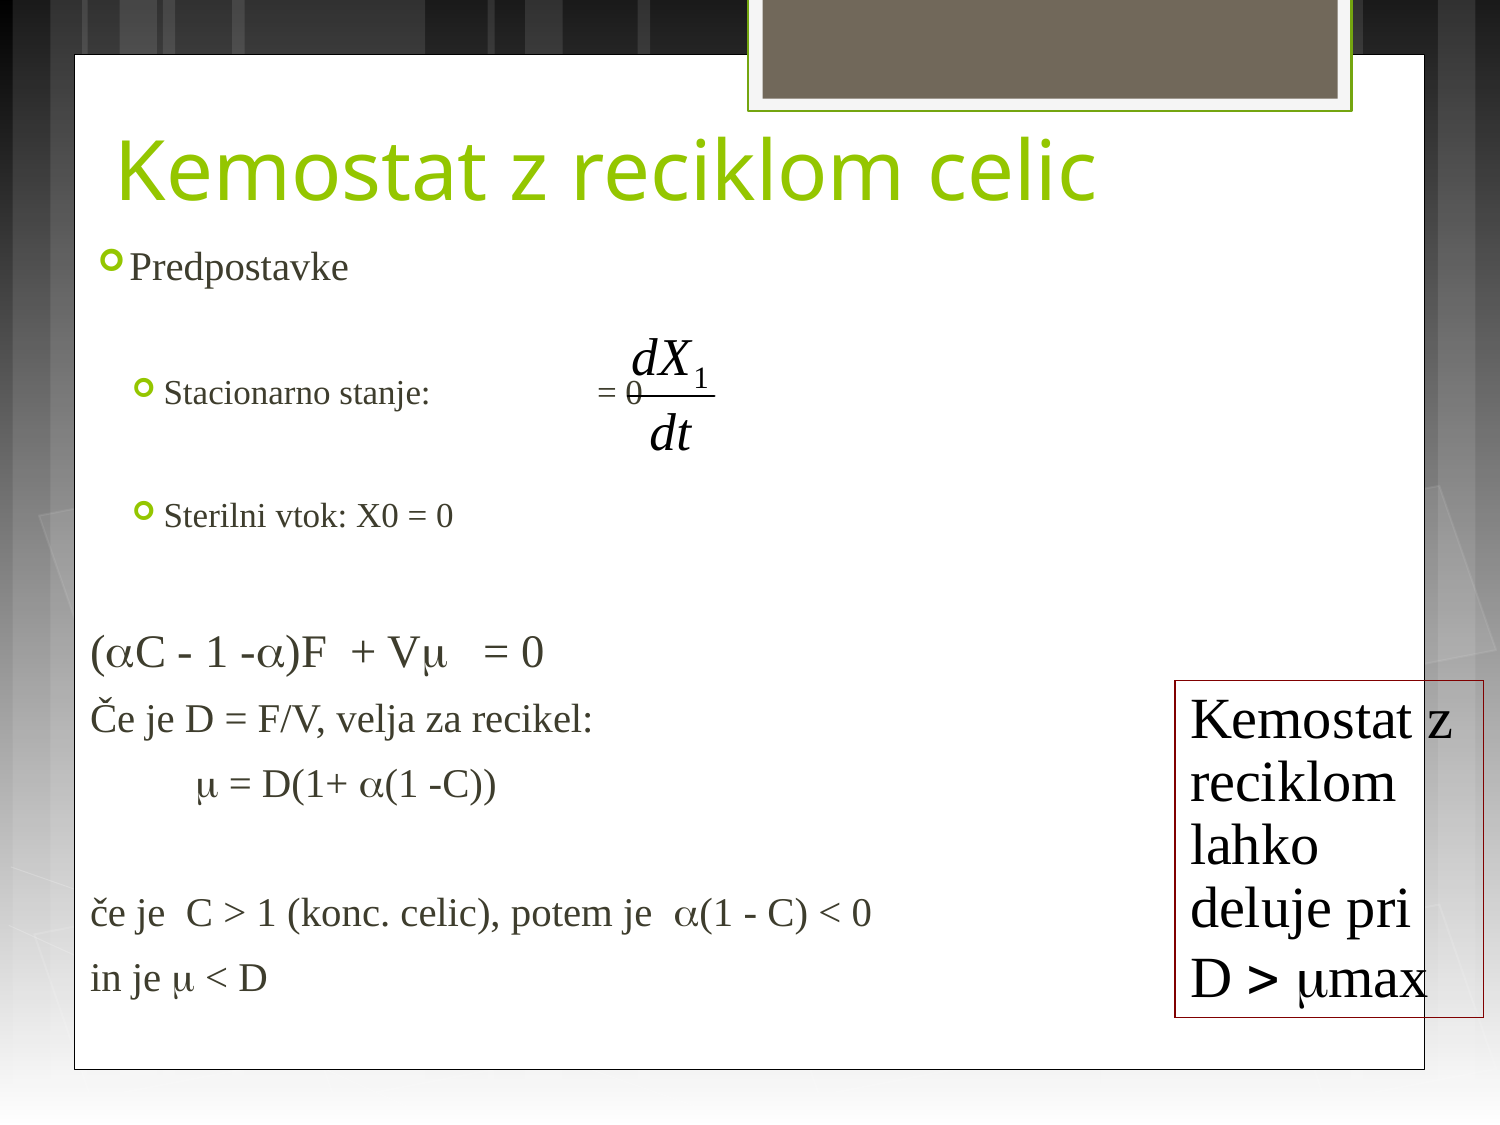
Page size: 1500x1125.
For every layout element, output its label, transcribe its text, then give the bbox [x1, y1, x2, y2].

list Predpostavke Stacionarno stanje: = 0 Sterilni vtok: X0 = 0 (aC - 1 -a)F + Vm = 0 Če je D = F/V, velja za recikel: m = D(1+ a(1 -C)) če je C > 1 (konc. celic), potem je a(1 - C) < 0 in je m < D [75, 237, 1350, 1012]
picture [618, 324, 726, 463]
title Kemostat z reciklom celic [99, 37, 1375, 225]
text_box Kemostat z reciklom lahko deluje pri D  max [1175, 680, 1484, 1018]
chart [620, 326, 727, 464]
